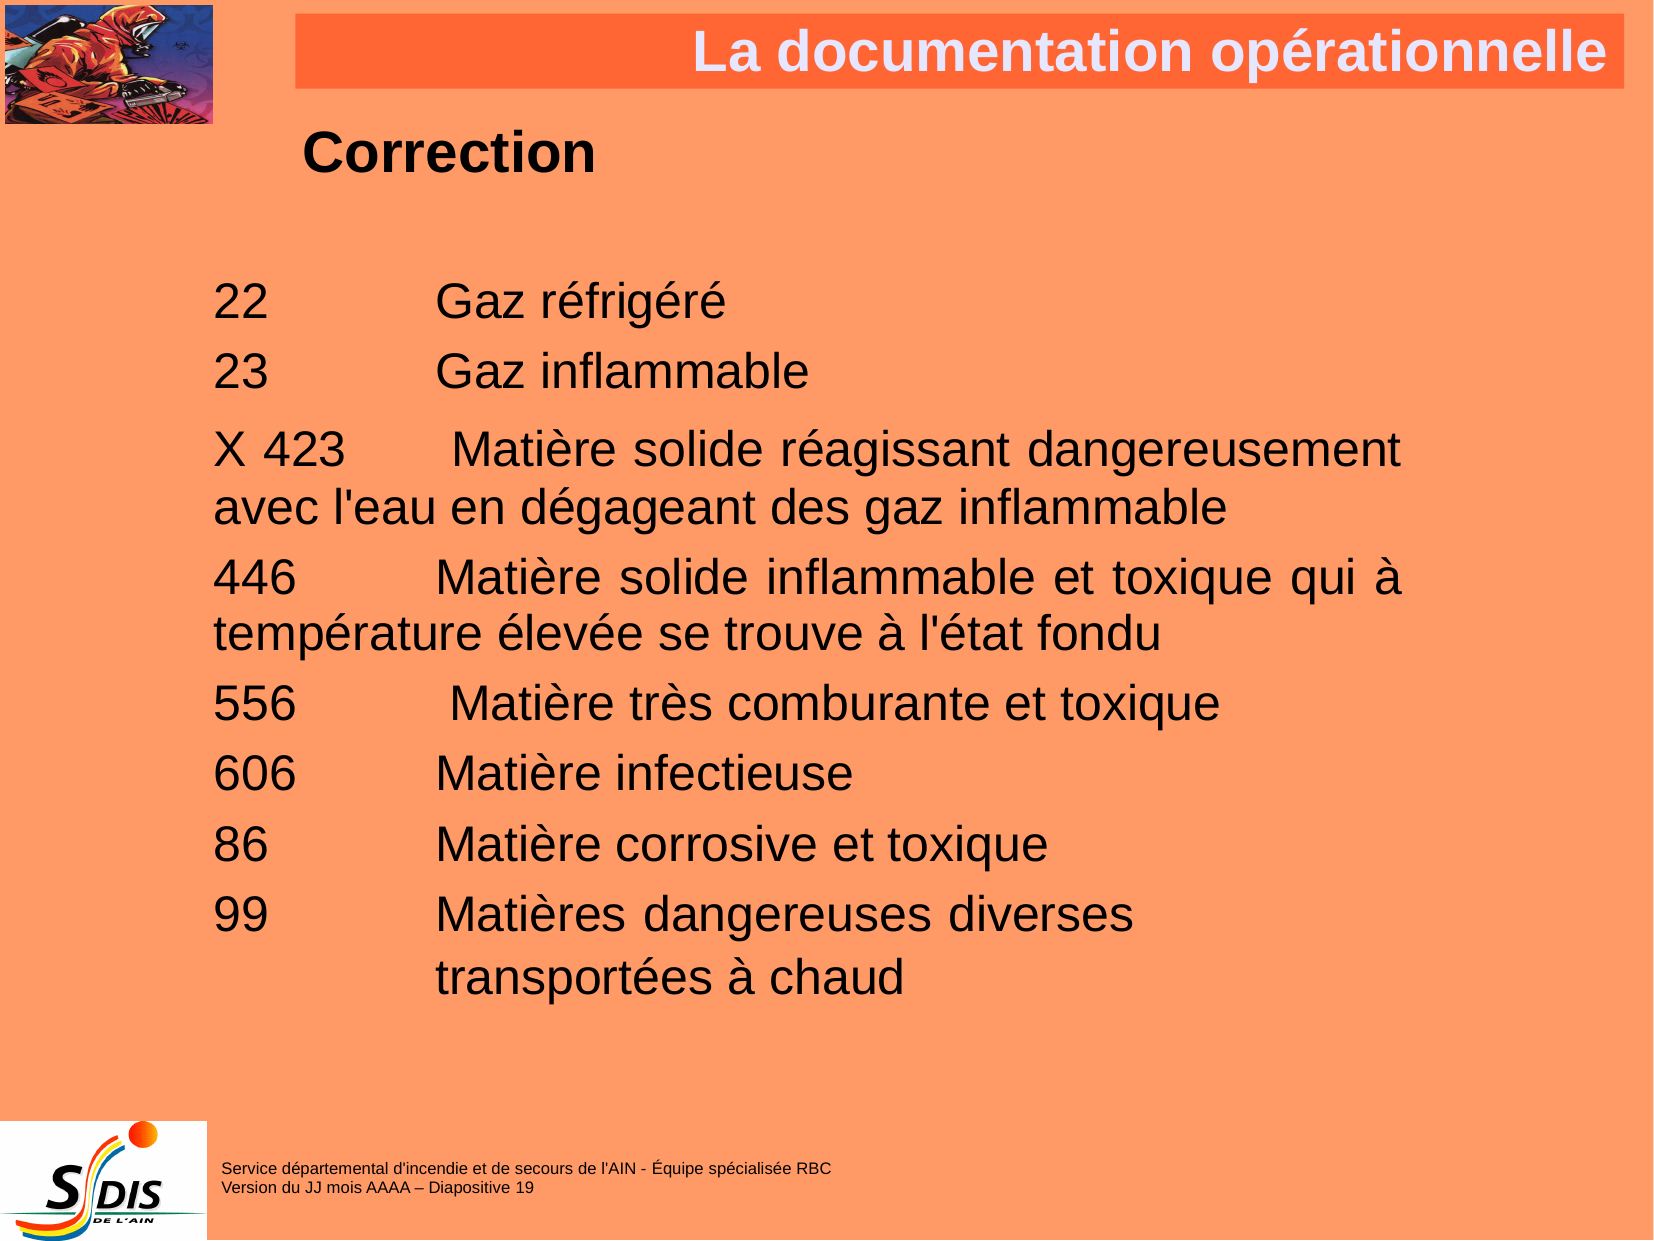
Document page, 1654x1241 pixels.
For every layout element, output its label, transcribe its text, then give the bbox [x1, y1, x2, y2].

list 22 Gaz réfrigéré 23 Gaz inflammable X 423 Matière solide réagissant dangereusement avec l'eau en dégageant des gaz inflammable 446 Matière solide inflammable et toxique qui à température élevée se trouve à l'état fondu 556 Matière très comburante et toxique 606 Matière infectieuse 86 Matière corrosive et toxique 99 Matières dangereuses diverses transportées à chaud [142, 265, 1418, 1089]
text_box La documentation opérationnelle [295, 13, 1625, 89]
text_box Correction [287, 112, 613, 193]
picture [0, 1121, 207, 1241]
picture [5, 5, 213, 124]
